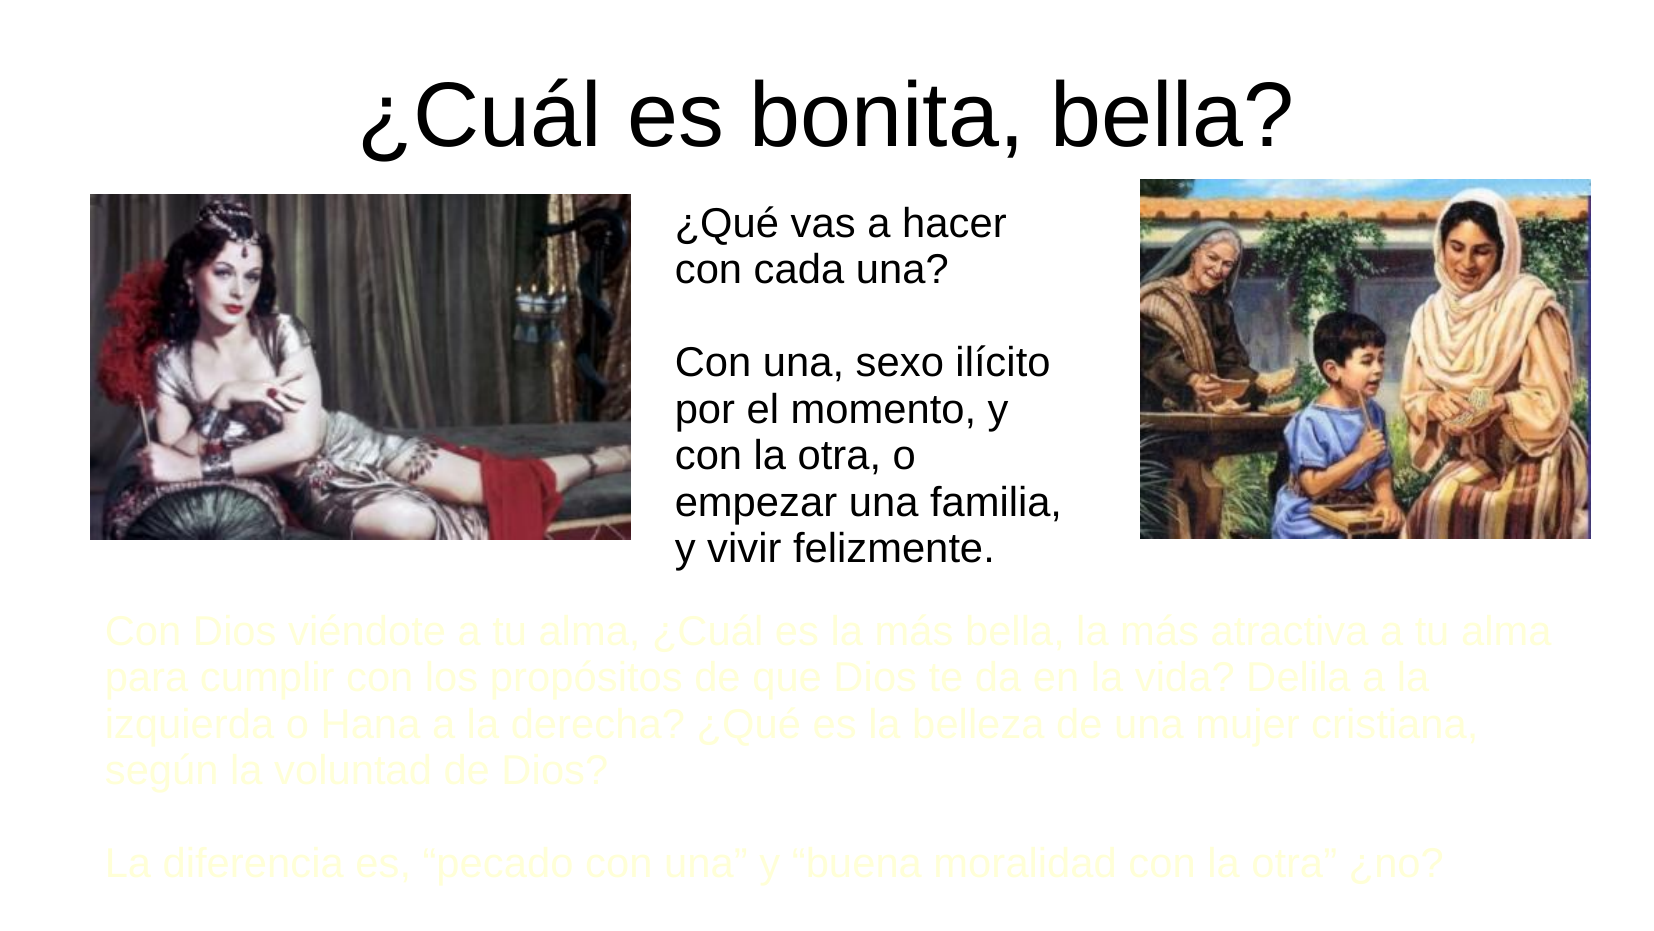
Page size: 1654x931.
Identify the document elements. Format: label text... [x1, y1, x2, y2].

text_box ¿Qué vas a hacer con cada una? Con una, sexo ilícito por el momento, y con la otra, o empezar una familia, y vivir felizmente. [660, 192, 1081, 579]
picture [90, 194, 631, 541]
picture [1140, 179, 1591, 539]
title ¿Cuál es bonita, bella? [82, 37, 1571, 193]
text_box Con Dios viéndote a tu alma, ¿Cuál es la más bella, la más atractiva a tu alma para cumplir con los propósitos de que Dios te da en la vida? Delila a la izquierda o Hana a la derecha? ¿Qué es la belleza de una mujer cristiana, según la voluntad de Dios? La diferencia es, “pecado con una” y “buena moralidad con la otra” ¿no? [90, 600, 1576, 931]
